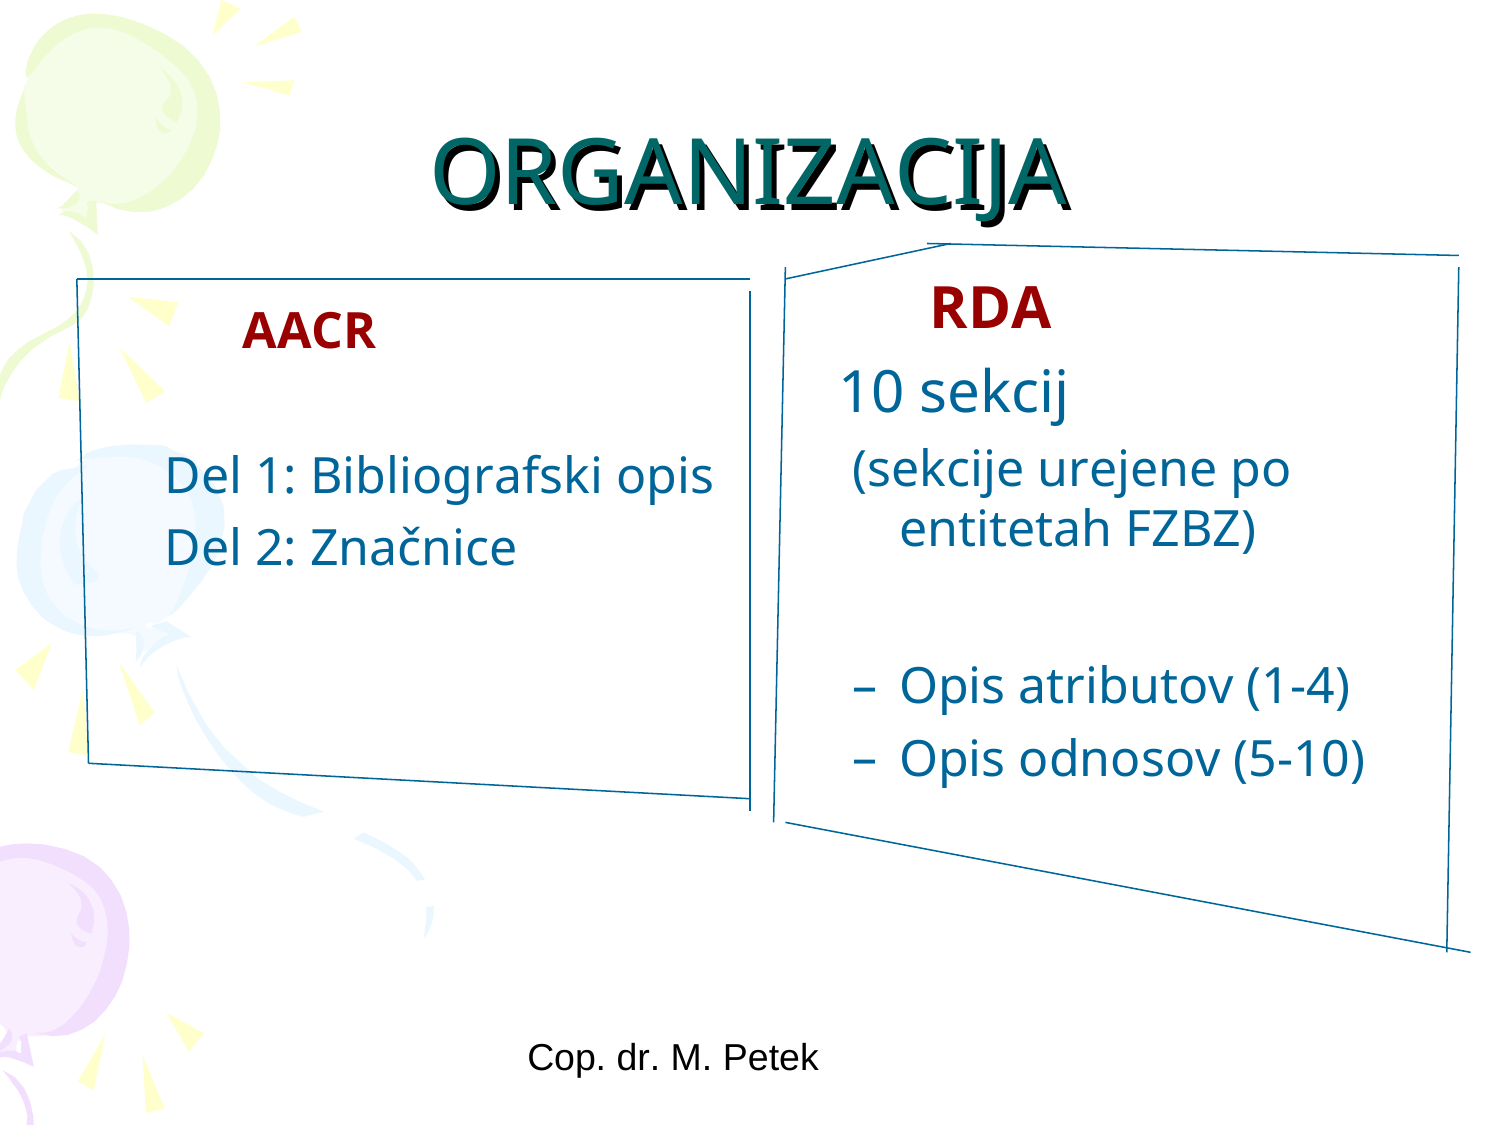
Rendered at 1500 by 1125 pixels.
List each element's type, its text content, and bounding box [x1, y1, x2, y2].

list AACR Del 1: Bibliografski opis Del 2: Značnice [78, 290, 738, 797]
list AACR Del 1: Bibliografski opis Del 2: Značnice [75, 290, 738, 994]
list RDA 10 sekcij (sekcije urejene po entitetah FZBZ) Opis atributov (1-4) Opis odnosov (5-10) [762, 262, 1426, 994]
title ORGANIZACIJA [72, 16, 1426, 233]
